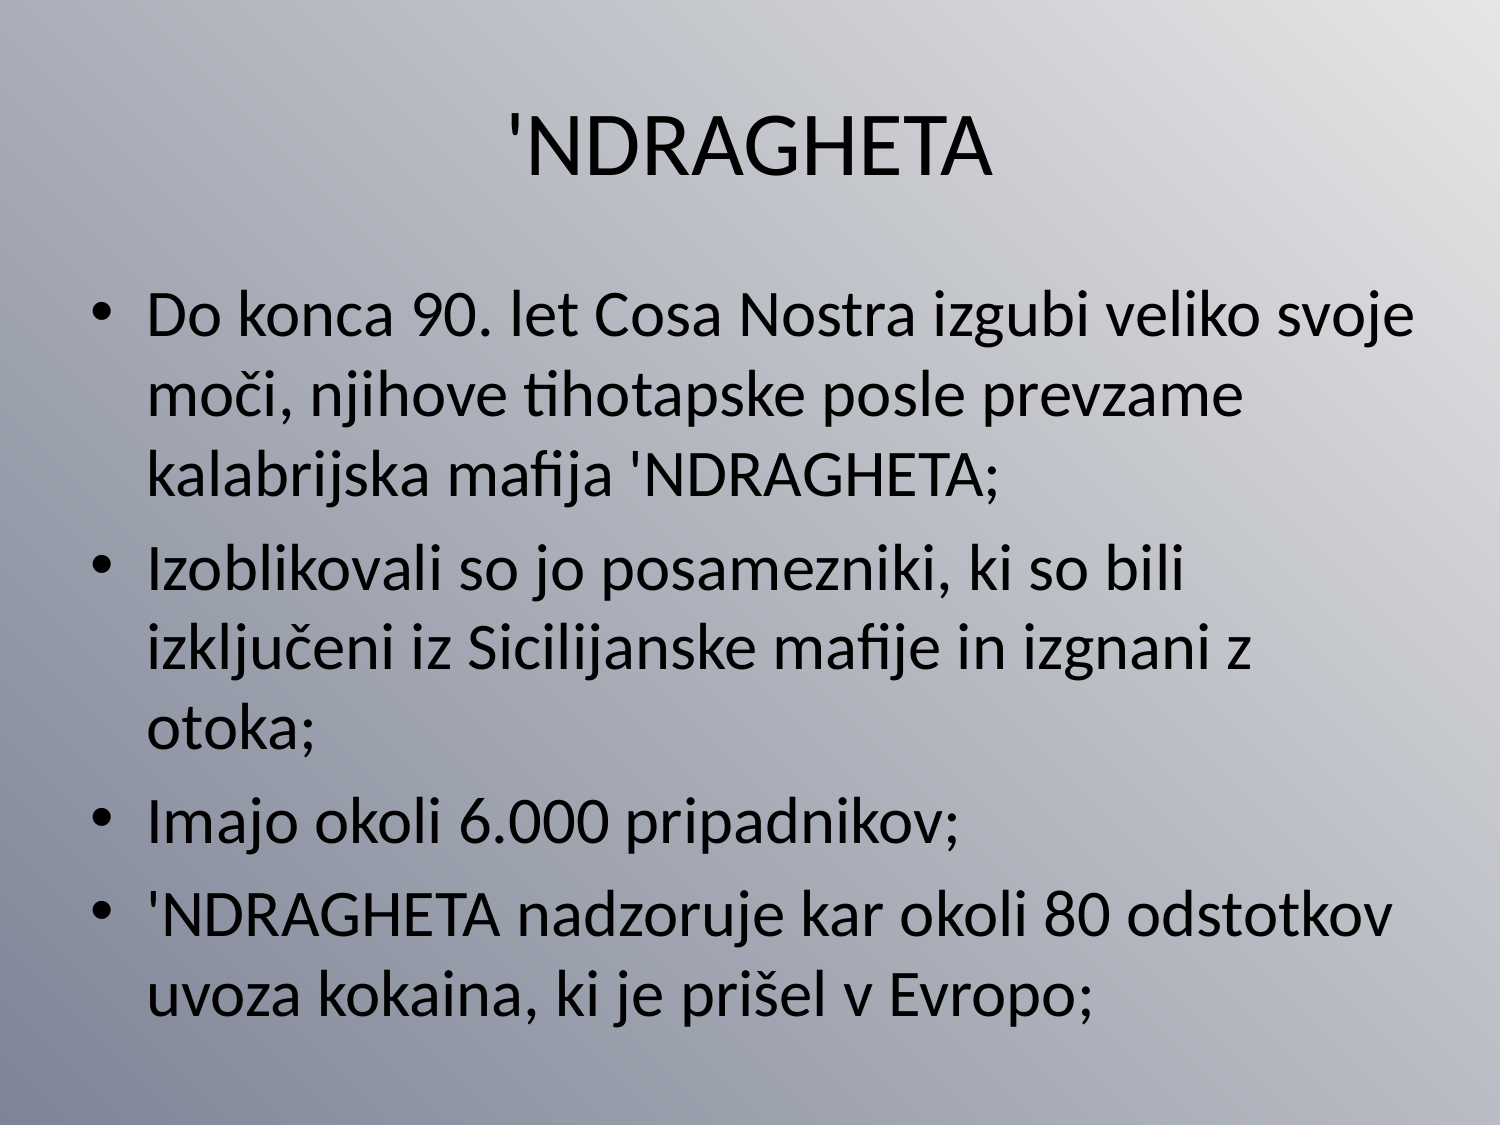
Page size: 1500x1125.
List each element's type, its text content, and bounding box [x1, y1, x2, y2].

list Do konca 90. let Cosa Nostra izgubi veliko svoje moči, njihove tihotapske posle prevzame kalabrijska mafija 'NDRAGHETA; Izoblikovali so jo posamezniki, ki so bili izključeni iz Sicilijanske mafije in izgnani z otoka; Imajo okoli 6.000 pripadnikov; 'NDRAGHETA nadzoruje kar okoli 80 odstotkov uvoza kokaina, ki je prišel v Evropo; [75, 262, 1447, 1094]
title 'NDRAGHETA [75, 45, 1425, 233]
